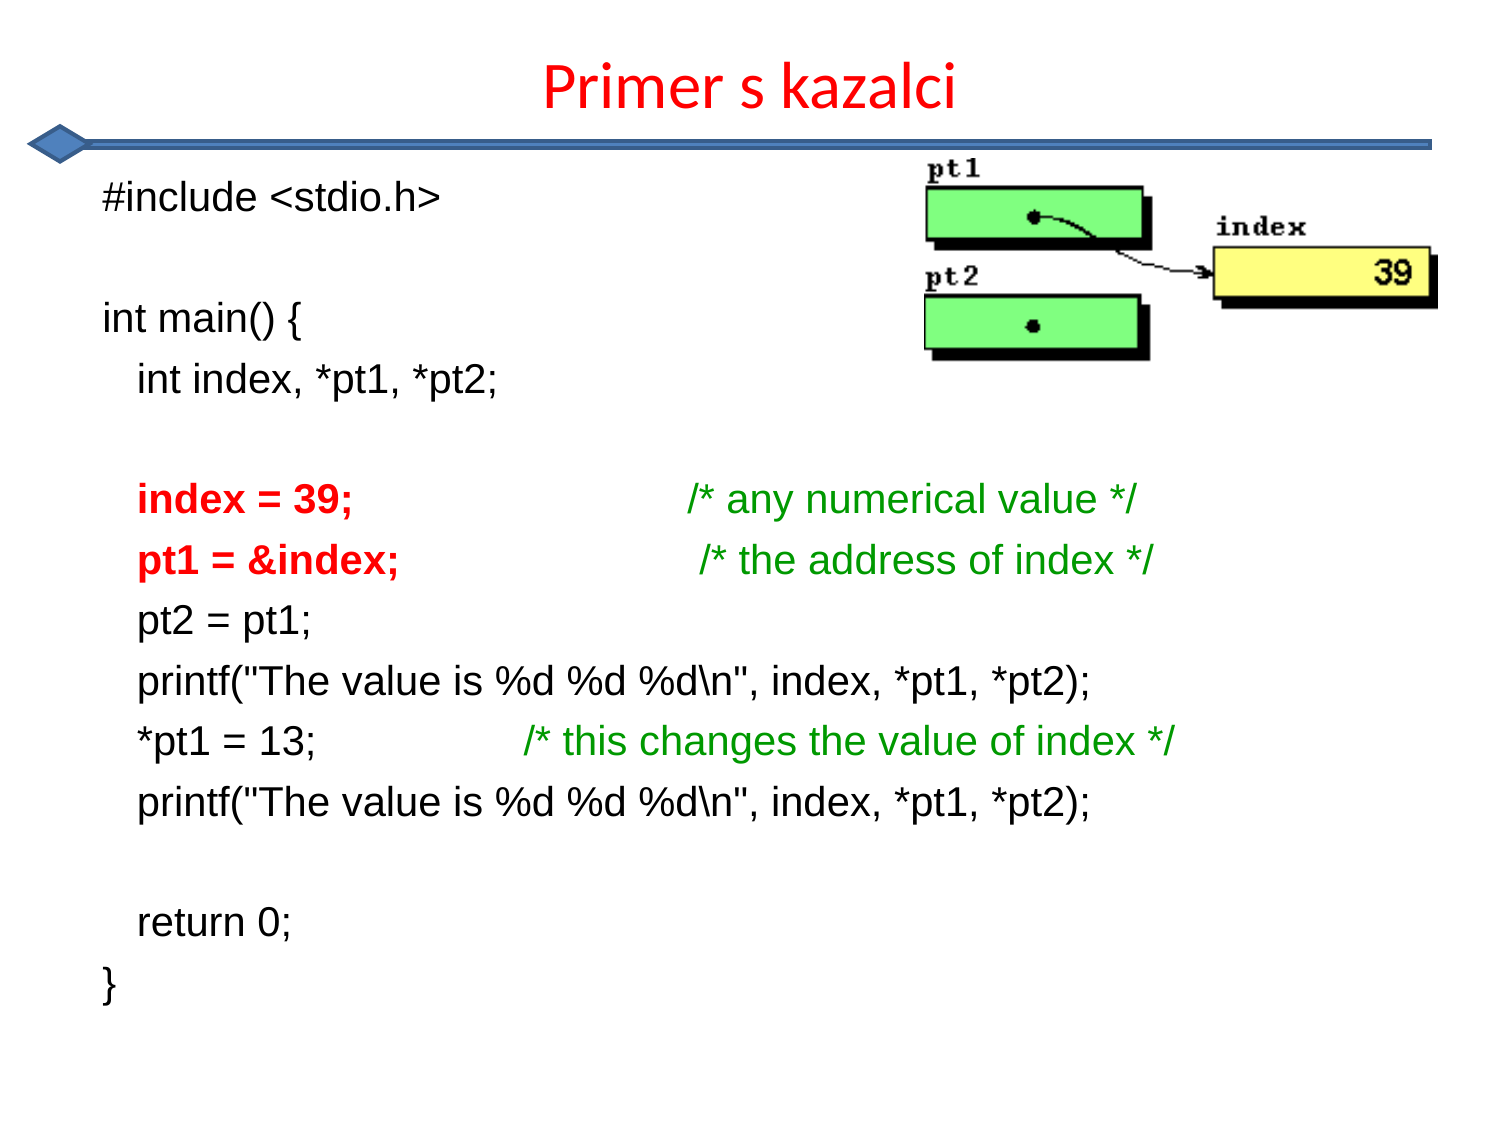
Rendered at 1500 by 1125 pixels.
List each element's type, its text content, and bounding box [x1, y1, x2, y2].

text_box #include <stdio.h> int main() { int index, *pt1, *pt2; index = 39; /* any numerical value */ pt1 = &index; /* the address of index */ pt2 = pt1; printf("The value is %d %d %d\n", index, *pt1, *pt2); *pt1 = 13; /* this changes the value of index */ printf("The value is %d %d %d\n", index, *pt1, *pt2); return 0; } [87, 162, 1363, 1014]
title Primer s kazalci [75, 23, 1426, 141]
picture [924, 158, 1438, 370]
